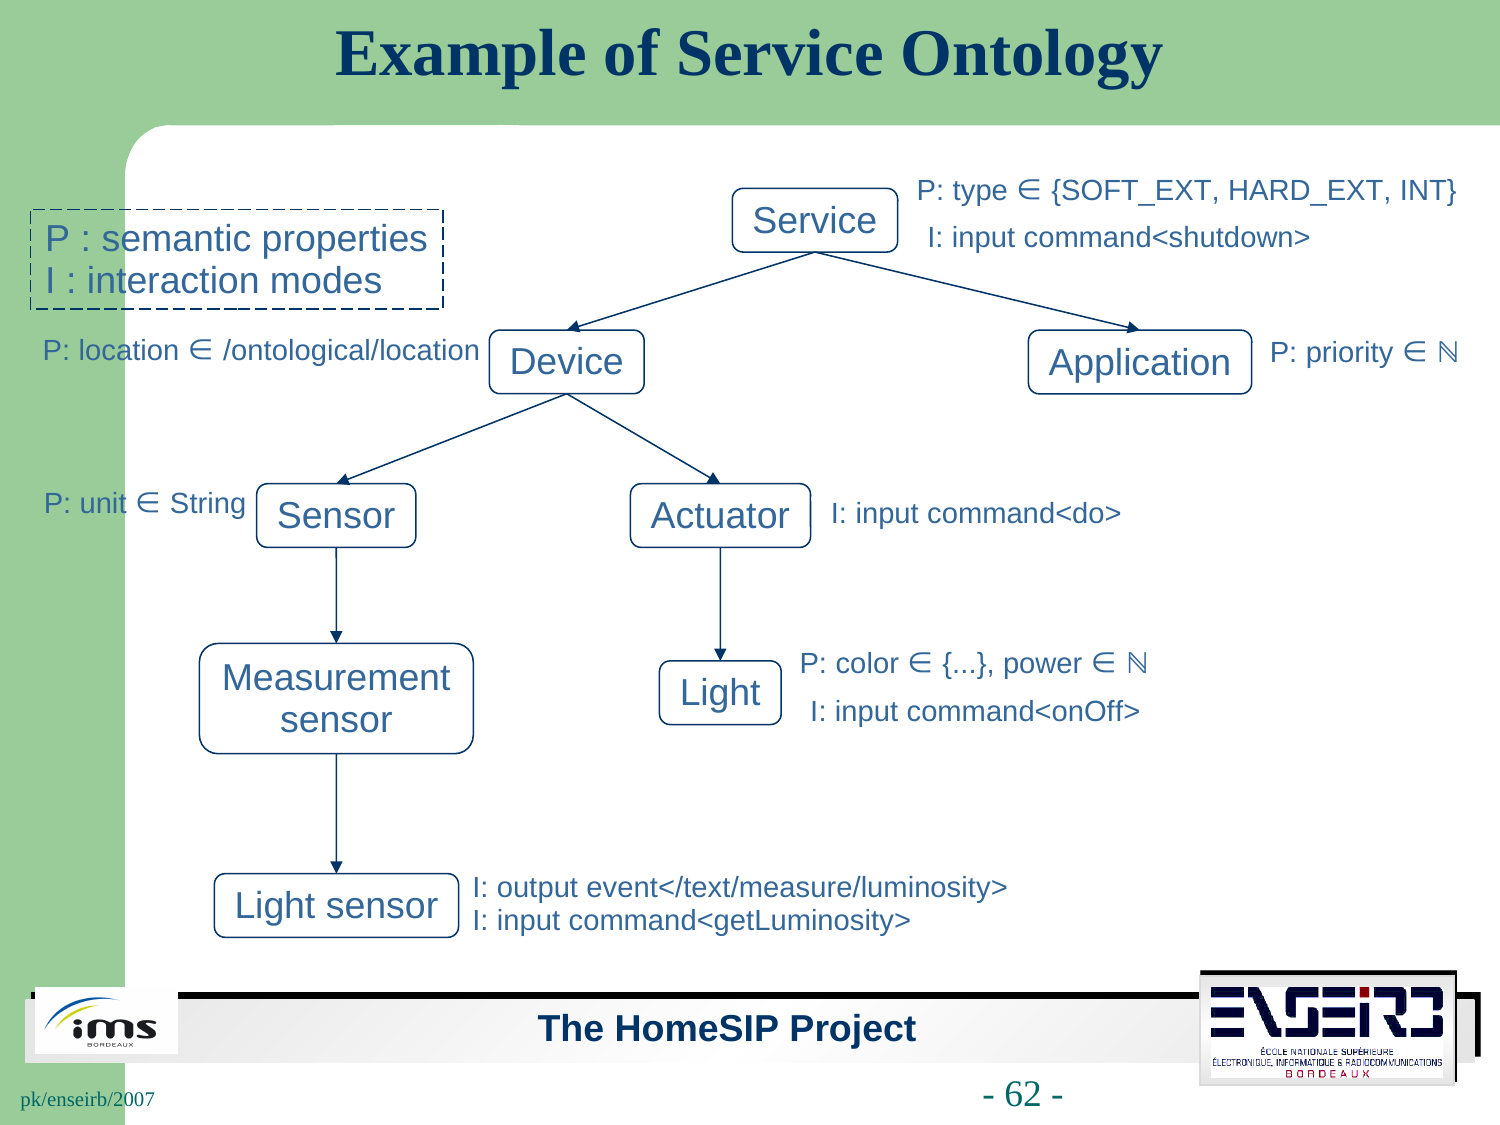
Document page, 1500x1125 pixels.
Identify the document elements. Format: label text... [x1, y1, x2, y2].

text_box P : semantic properties I : interaction modes [30, 209, 443, 309]
text_box Service [732, 188, 898, 253]
text_box P: unit  String [28, 479, 262, 530]
text_box Light [659, 660, 782, 725]
text_box Actuator [630, 483, 811, 548]
text_box P: color  {...}, power  ℕ [784, 639, 1182, 690]
text_box Example of Service Ontology [0, 8, 1500, 99]
text_box Application [1028, 330, 1252, 394]
text_box P: type  {SOFT_EXT, HARD_EXT, INT} [901, 166, 1481, 217]
text_box I: input command<shutdown> [912, 213, 1327, 262]
picture [1211, 987, 1443, 1078]
text_box Measurement sensor [199, 643, 474, 754]
text_box P: location  /ontological/location [27, 326, 496, 377]
text_box P: priority  ℕ [1255, 327, 1475, 378]
picture [35, 987, 178, 1054]
text_box Device [489, 330, 645, 394]
text_box Light sensor [214, 873, 457, 938]
text_box Sensor [256, 483, 416, 548]
text_box I: input command<onOff> [795, 687, 1156, 736]
text_box I: output event</text/measure/luminosity> I: input command<getLuminosity> [457, 863, 1024, 945]
text_box I: input command<do> [816, 489, 1137, 538]
